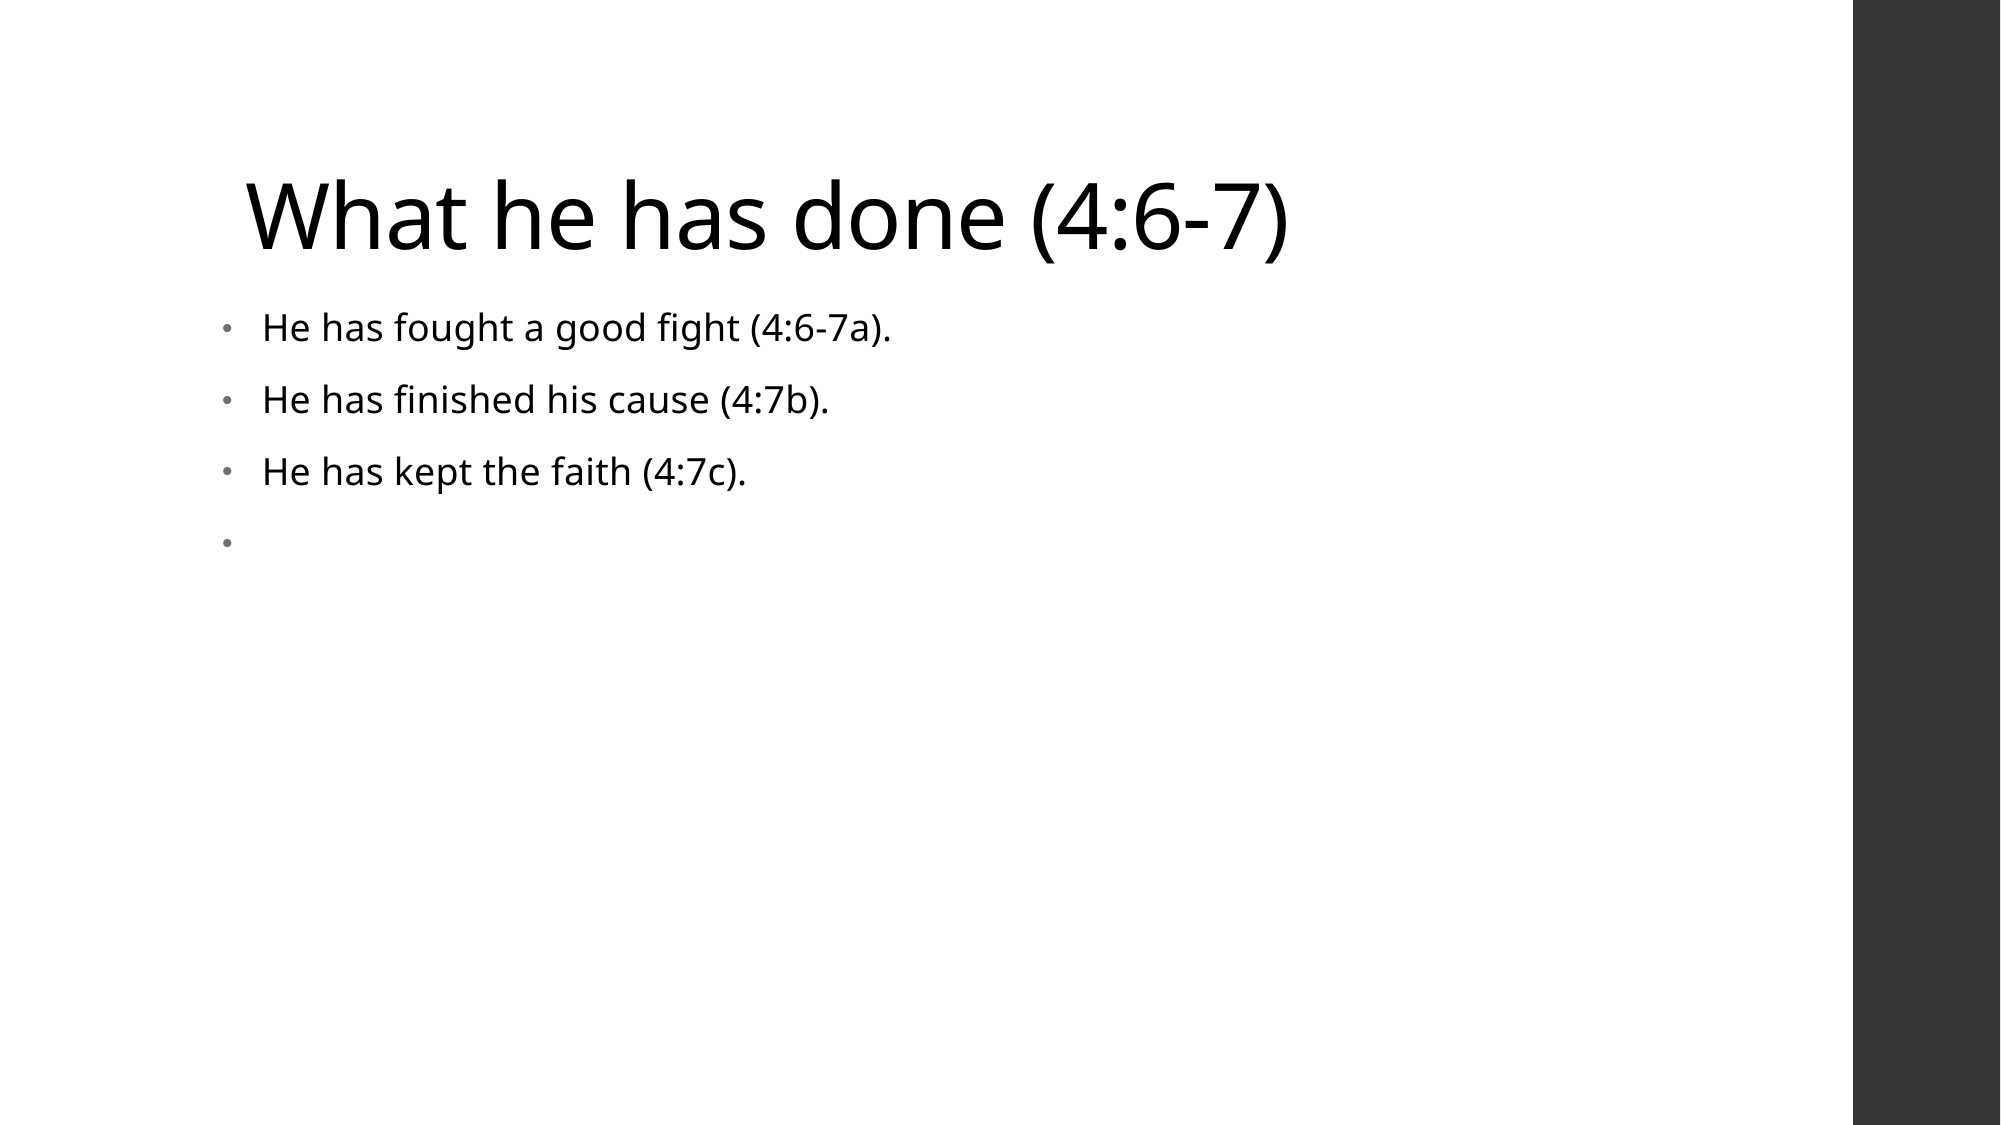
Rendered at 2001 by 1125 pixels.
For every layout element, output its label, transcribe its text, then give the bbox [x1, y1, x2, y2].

list He has fought a good fight (4:6-7a). He has finished his cause (4:7b). He has kept the faith (4:7c). [206, 299, 1617, 1014]
title What he has done (4:6-7) [206, 60, 1797, 278]
